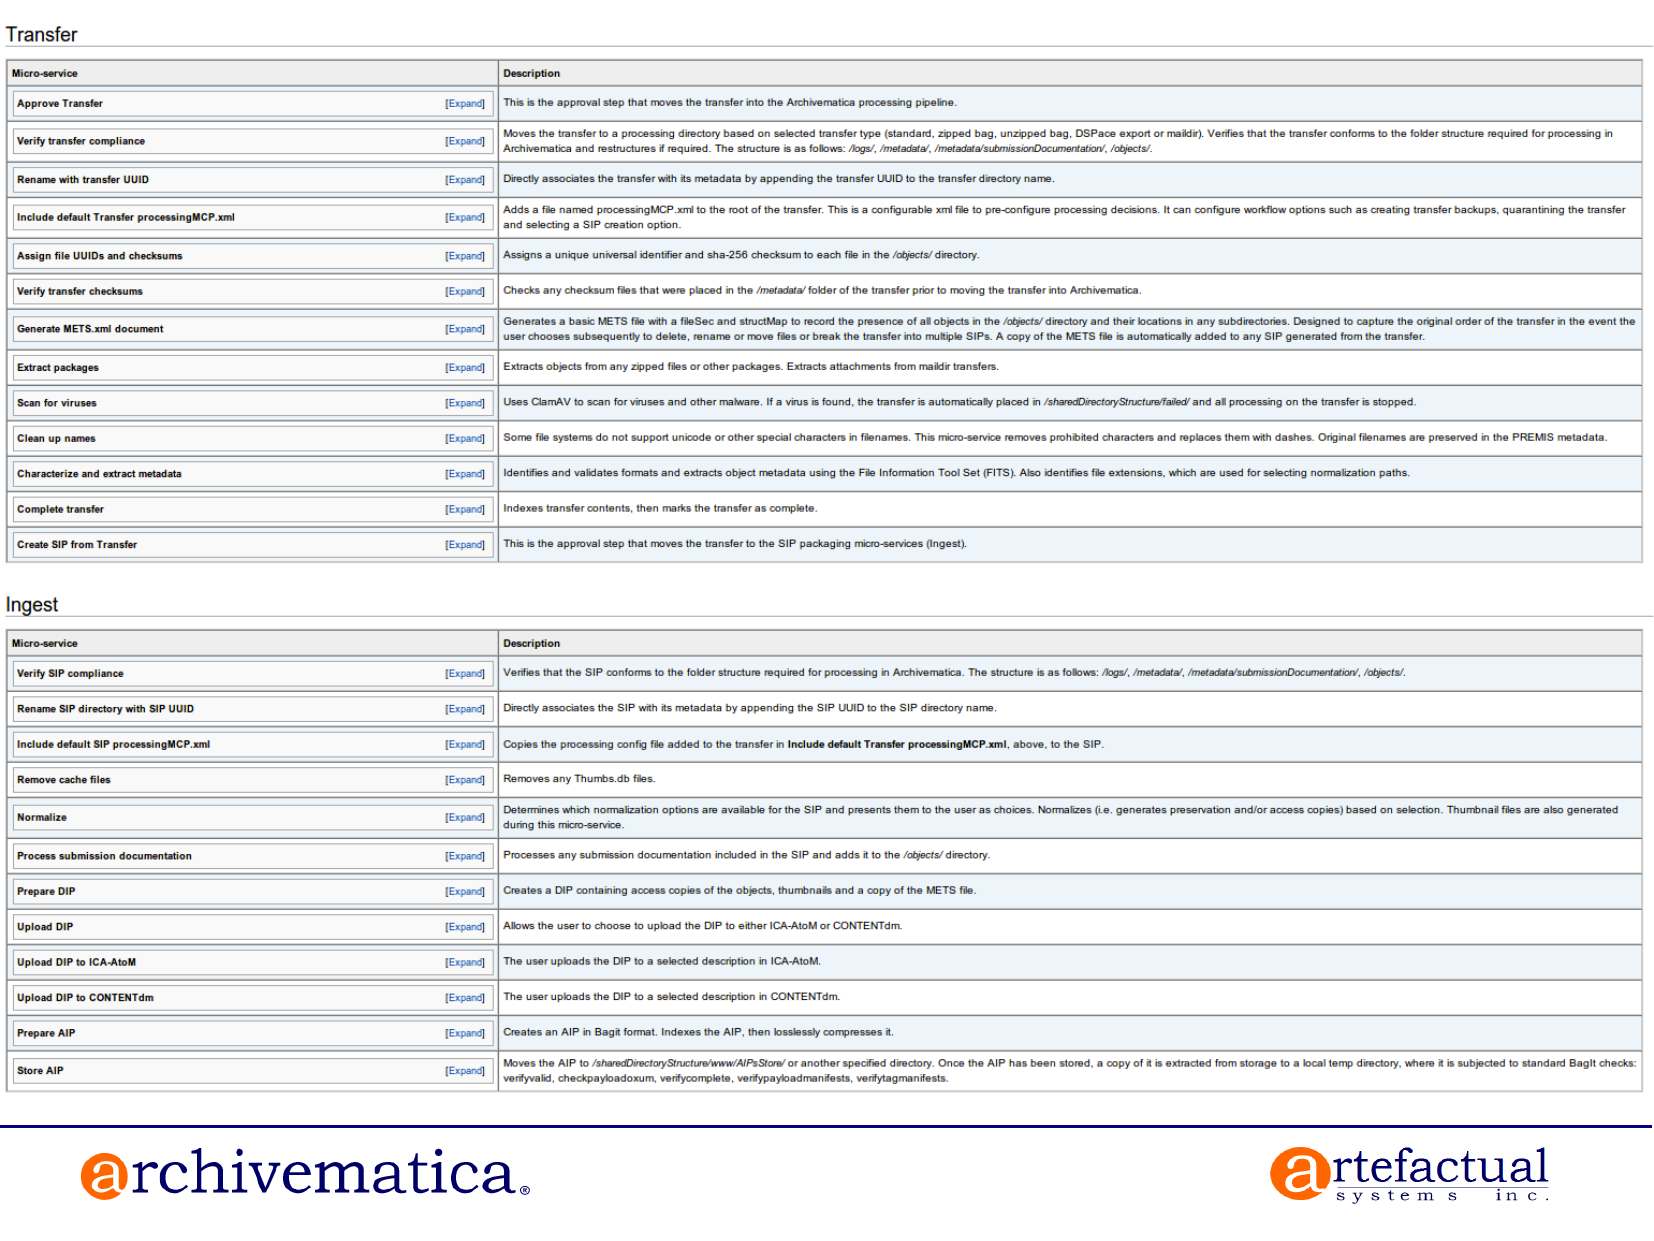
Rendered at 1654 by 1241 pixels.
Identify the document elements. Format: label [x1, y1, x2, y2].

picture [1263, 1139, 1560, 1211]
picture [81, 1133, 531, 1216]
picture [0, 20, 1654, 1101]
